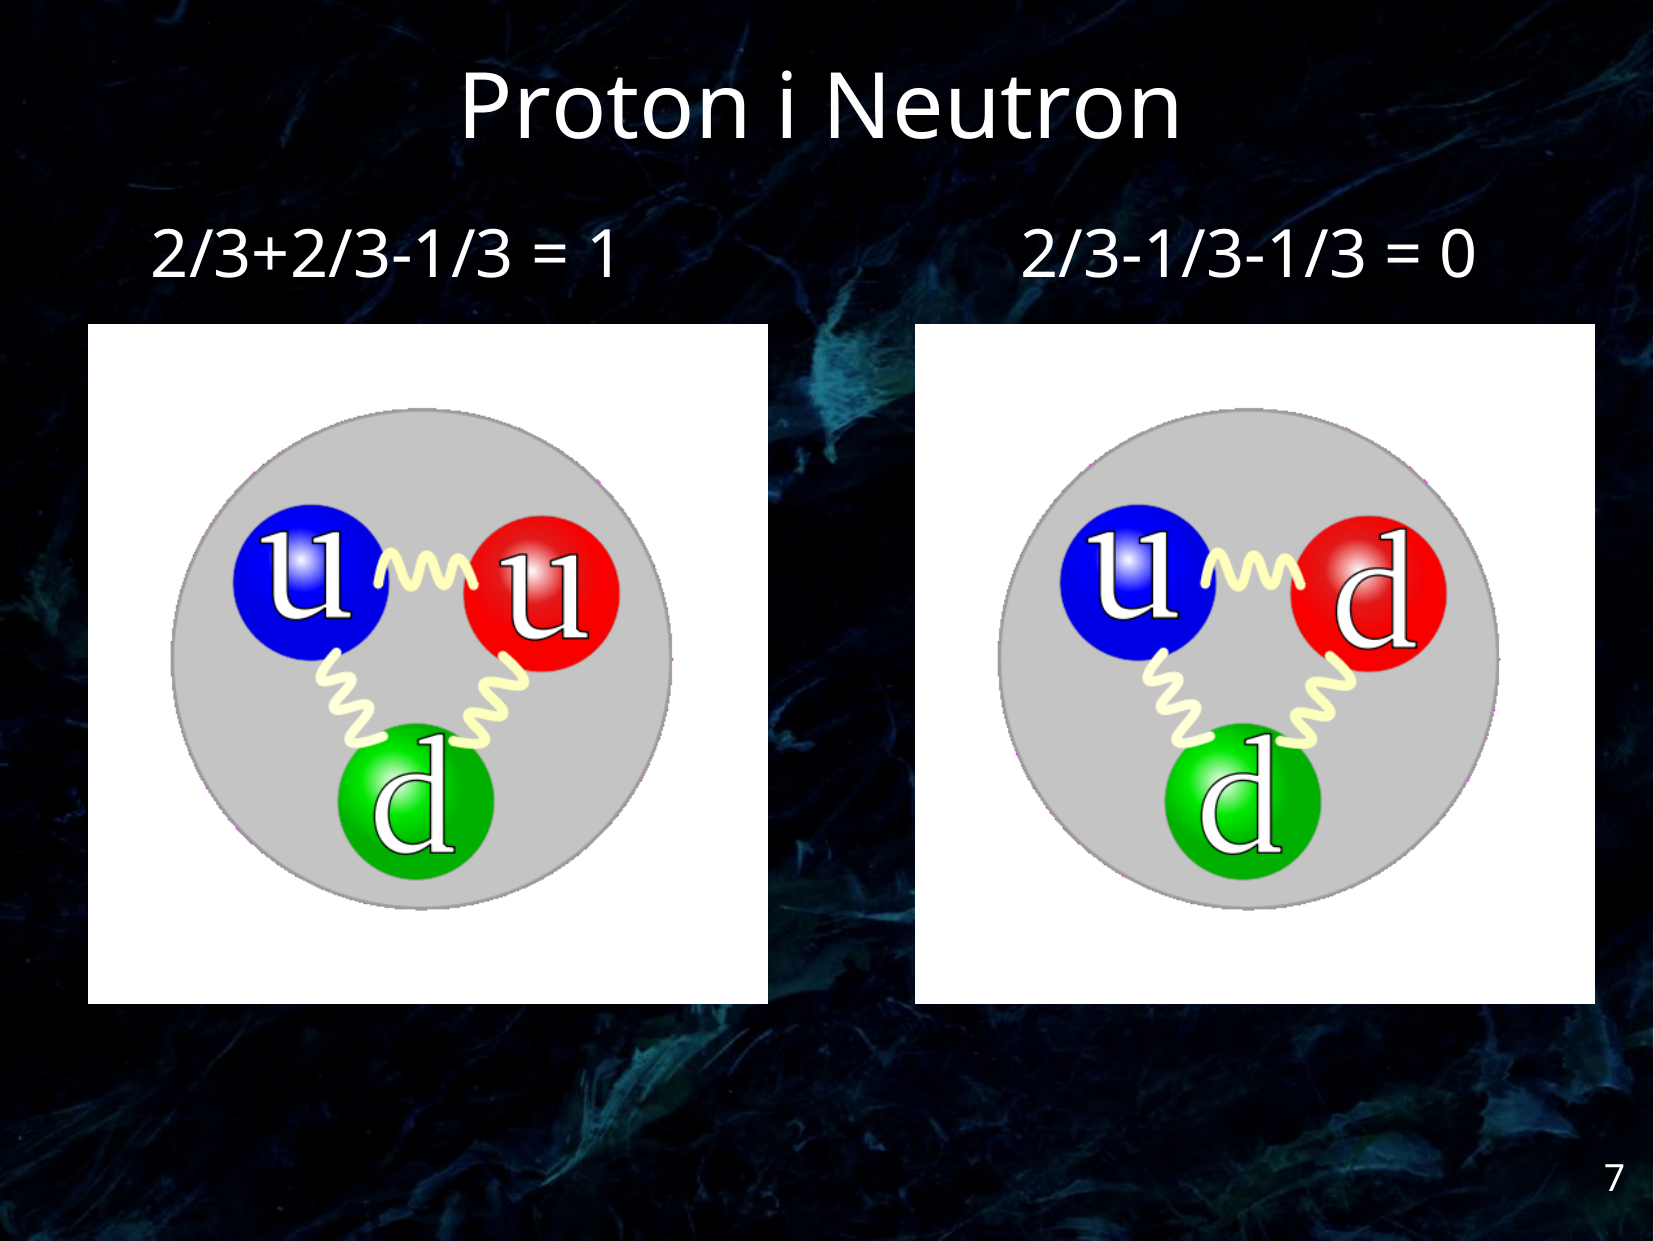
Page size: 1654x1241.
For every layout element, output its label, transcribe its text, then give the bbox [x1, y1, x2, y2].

list 2/3+2/3-1/3 = 1 2/3-1/3-1/3 = 0 [29, 206, 1625, 1123]
title Proton i Neutron [77, 29, 1565, 178]
picture [0, 0, 1654, 1241]
